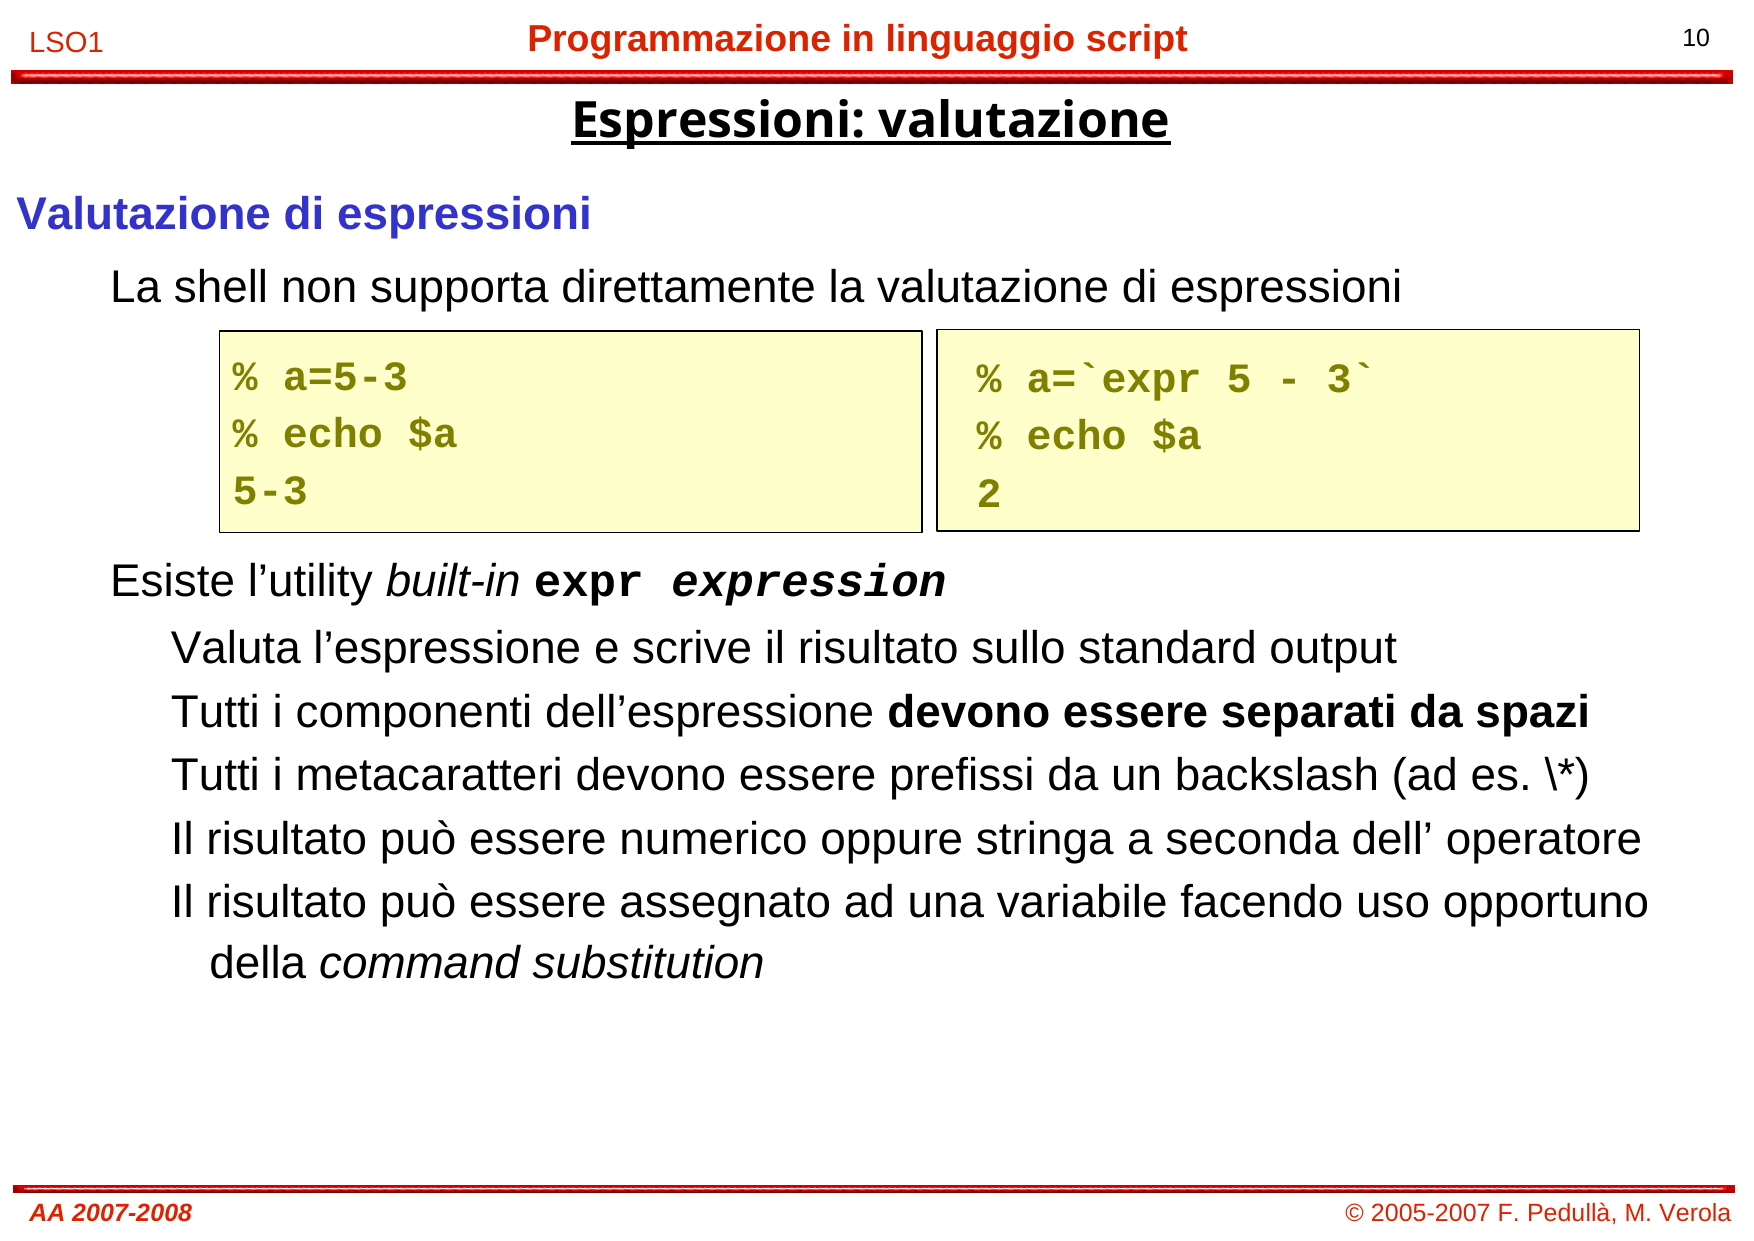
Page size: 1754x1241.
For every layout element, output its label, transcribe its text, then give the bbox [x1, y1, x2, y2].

list Valutazione di espressioni La shell non supporta direttamente la valutazione di espressioni Esiste l’utility built-in expr expression Valuta l’espressione e scrive il risultato sullo standard output Tutti i componenti dell’espressione devono essere separati da spazi Tutti i metacaratteri devono essere prefissi da un backslash (ad es. \*) Il risultato può essere numerico oppure stringa a seconda dell’ operatore Il risultato può essere assegnato ad una variabile facendo uso opportuno della command substitution [1, 177, 1754, 996]
text_box % a=5-3 % echo $a 5-3 [199, 341, 531, 526]
text_box [936, 329, 1640, 531]
picture [11, 70, 1733, 84]
picture [13, 1185, 1735, 1193]
title Espressioni: valutazione [524, 72, 1218, 168]
text_box % a=`expr 5 - 3` % echo $a 2 [943, 344, 1657, 528]
text_box [219, 330, 922, 533]
